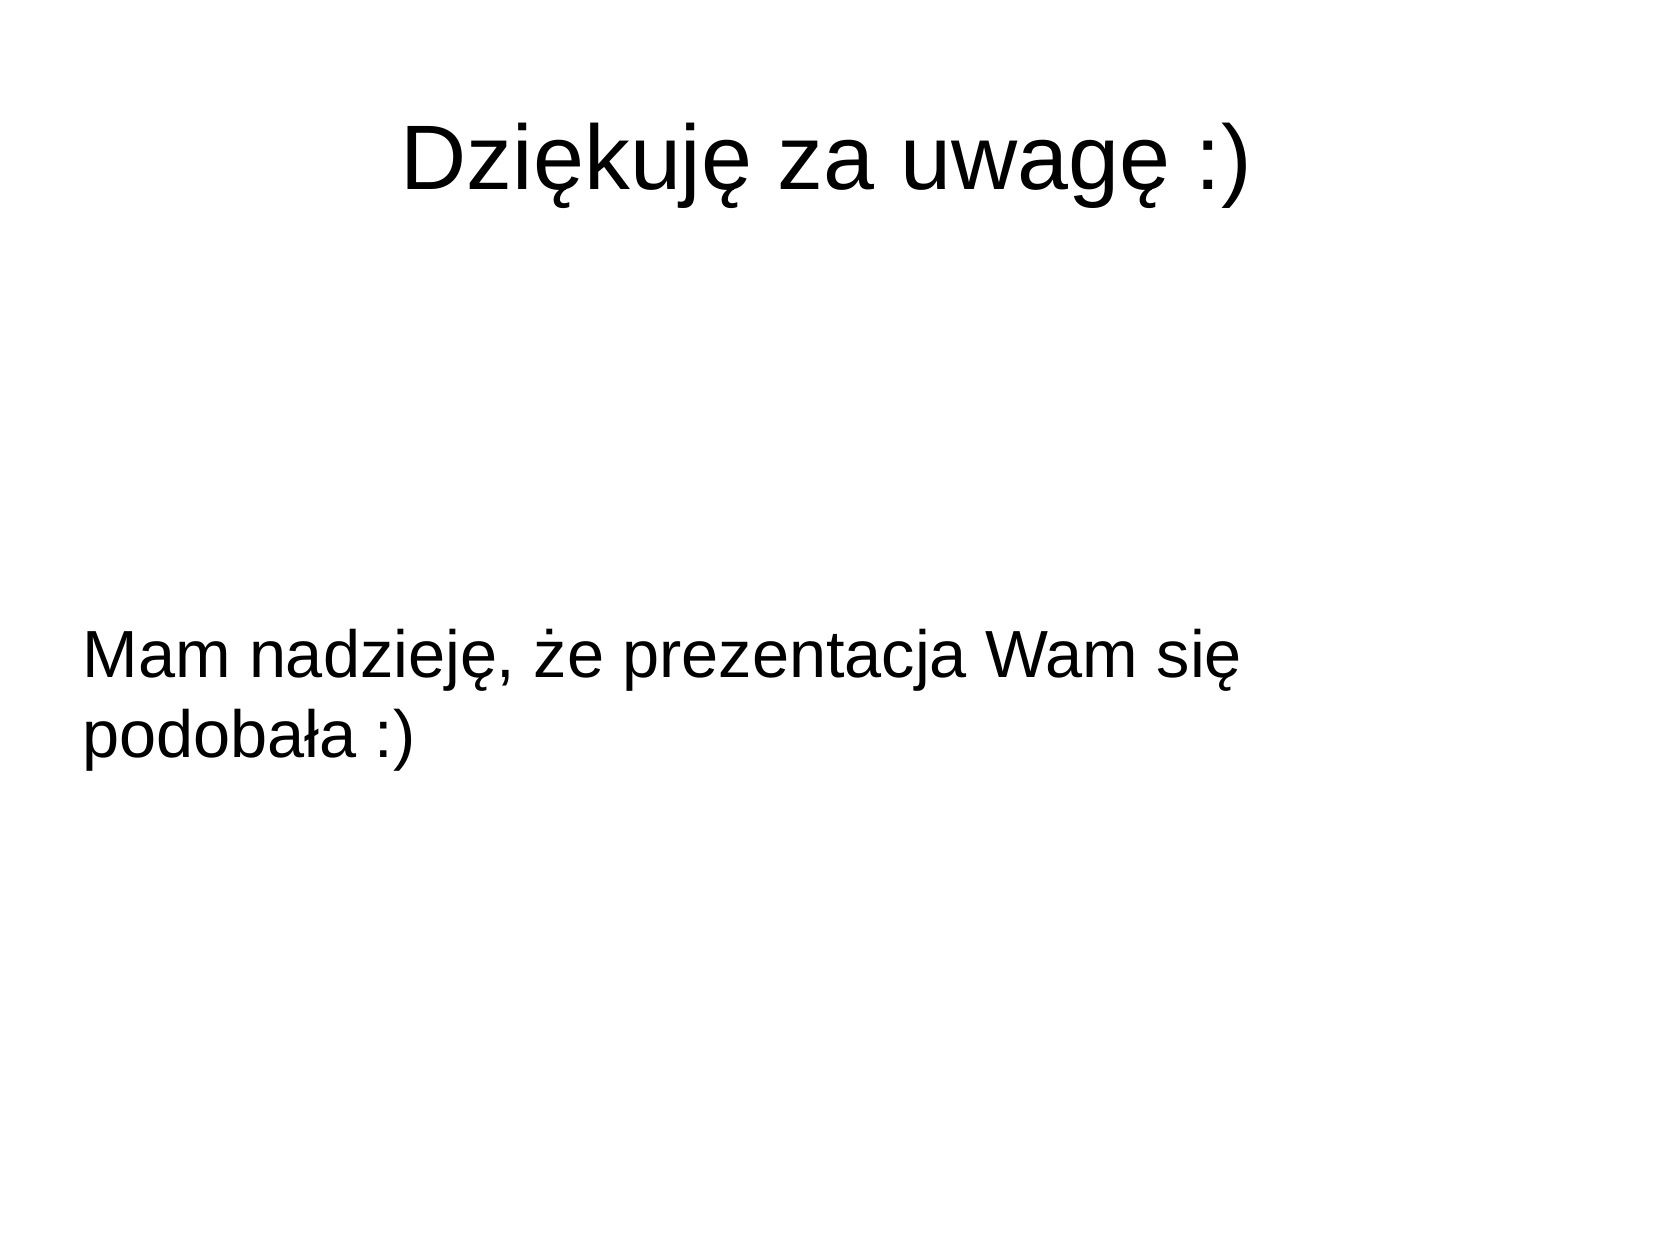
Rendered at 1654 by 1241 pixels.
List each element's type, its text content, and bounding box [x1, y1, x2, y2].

title Dziękuję za uwagę :) [82, 49, 1571, 257]
list Mam nadzieję, że prezentacja Wam się podobała :) [82, 290, 1571, 1010]
